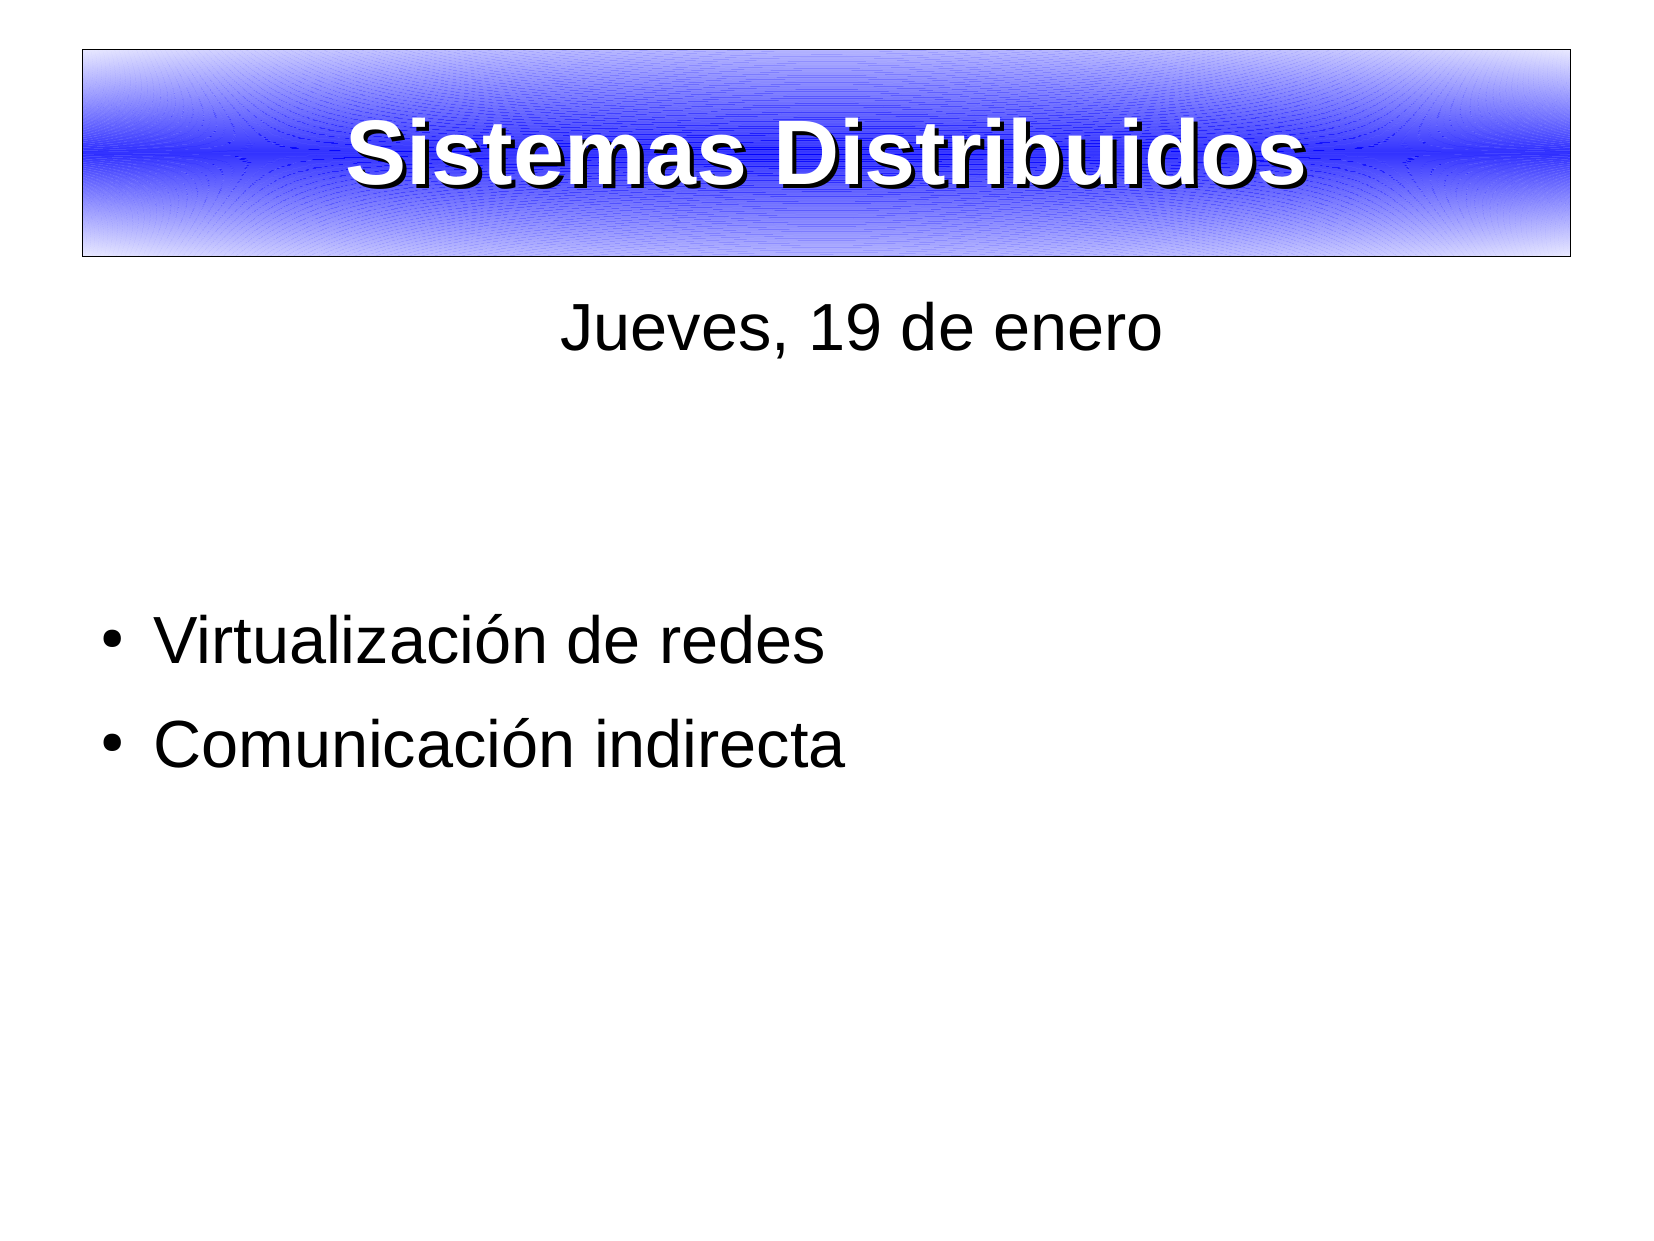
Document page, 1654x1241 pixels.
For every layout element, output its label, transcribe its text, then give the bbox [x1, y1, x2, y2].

title Sistemas Distribuidos [82, 49, 1571, 257]
list Jueves, 19 de enero Virtualización de redes Comunicación indirecta [82, 290, 1571, 1109]
